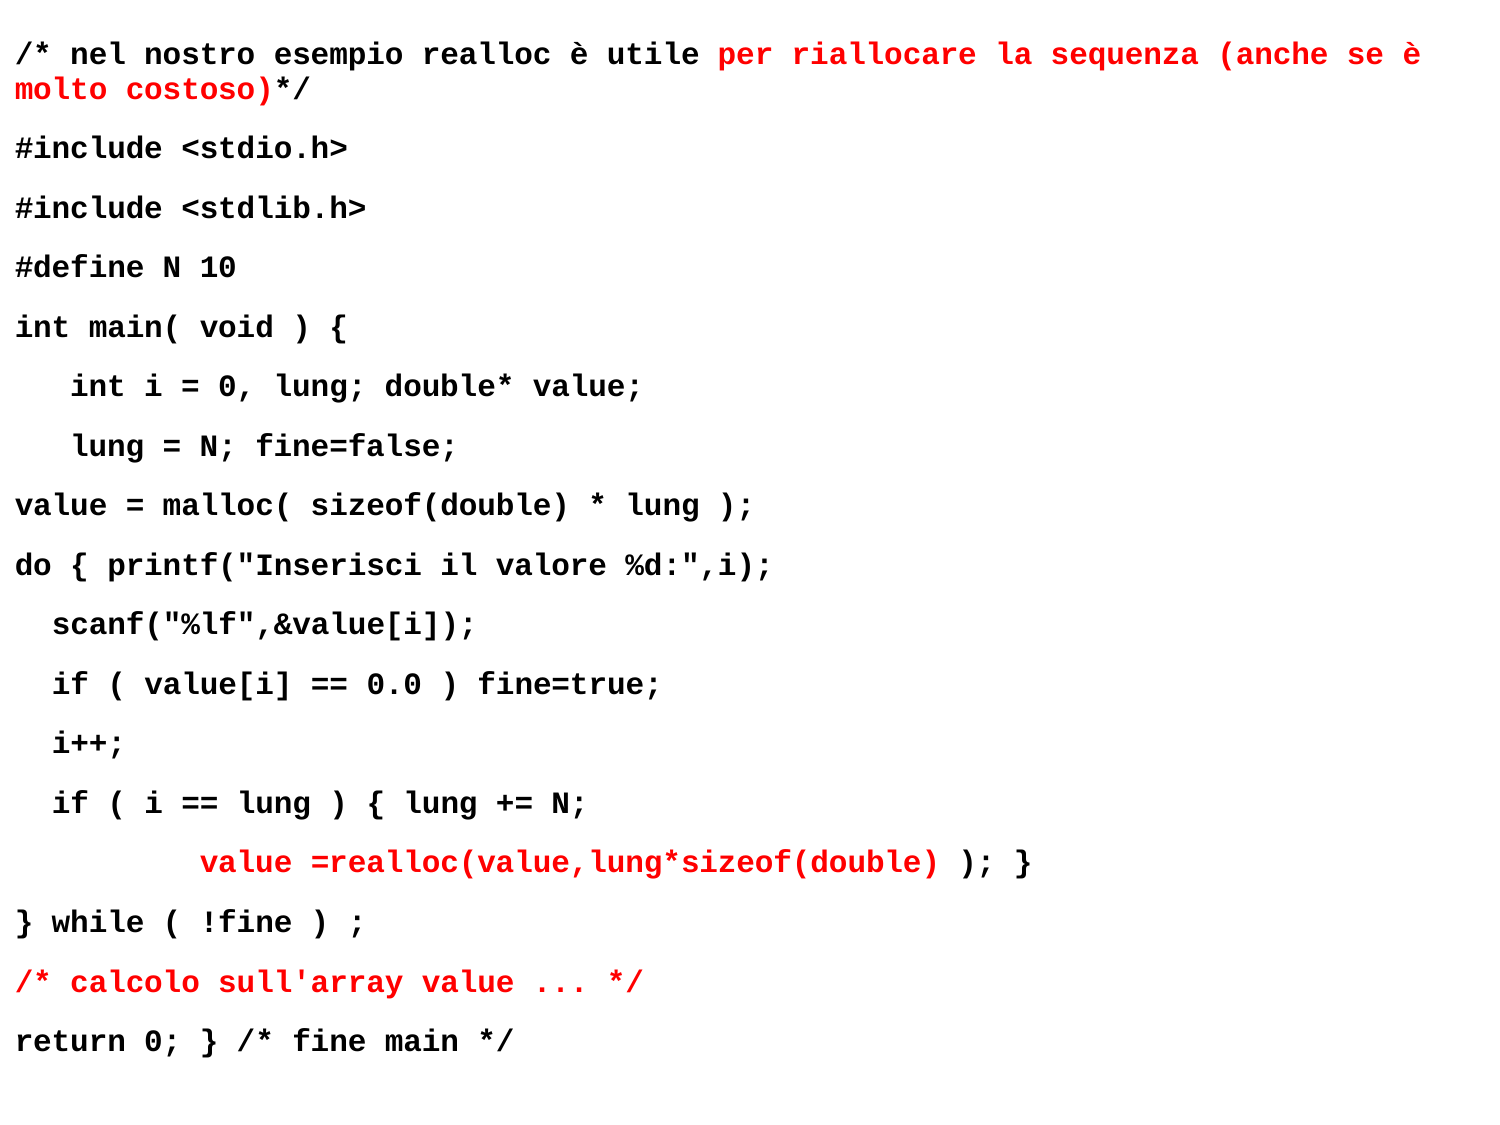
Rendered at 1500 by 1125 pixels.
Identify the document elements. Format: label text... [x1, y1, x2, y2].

list /* nel nostro esempio realloc è utile per riallocare la sequenza (anche se è molto costoso)*/ #include <stdio.h> #include <stdlib.h> #define N 10 int main( void ) { int i = 0, lung; double* value; lung = N; fine=false; value = malloc( sizeof(double) * lung ); do { printf("Inserisci il valore %d:",i); scanf("%lf",&value[i]); if ( value[i] == 0.0 ) fine=true; i++; if ( i == lung ) { lung += N; value =realloc(value,lung*sizeof(double) ); } } while ( !fine ) ; /* calcolo sull'array value ... */ return 0; } /* fine main */ [0, 30, 1500, 1083]
